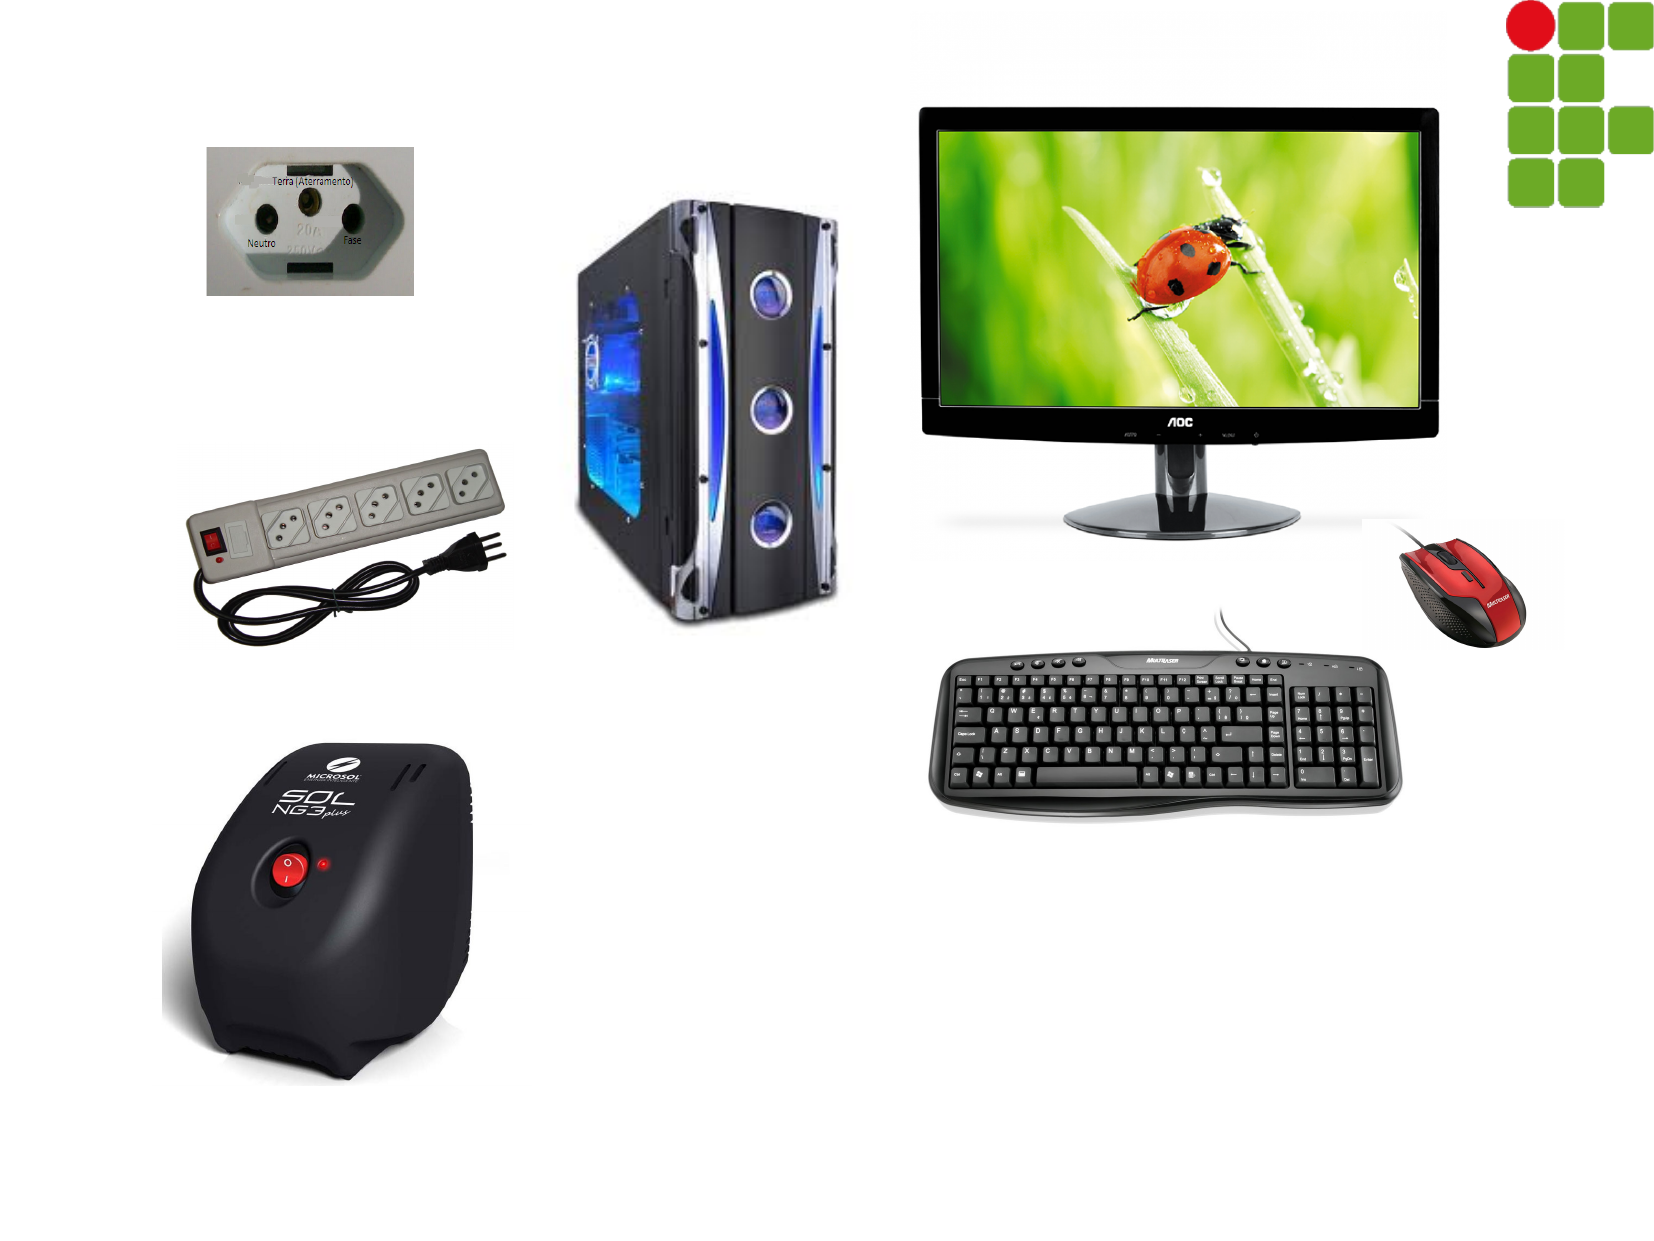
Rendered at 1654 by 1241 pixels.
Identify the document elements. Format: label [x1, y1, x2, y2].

picture [531, 177, 886, 643]
picture [177, 442, 514, 650]
picture [908, 11, 1565, 869]
picture [206, 147, 414, 296]
picture [1506, 0, 1654, 208]
picture [152, 738, 532, 1086]
